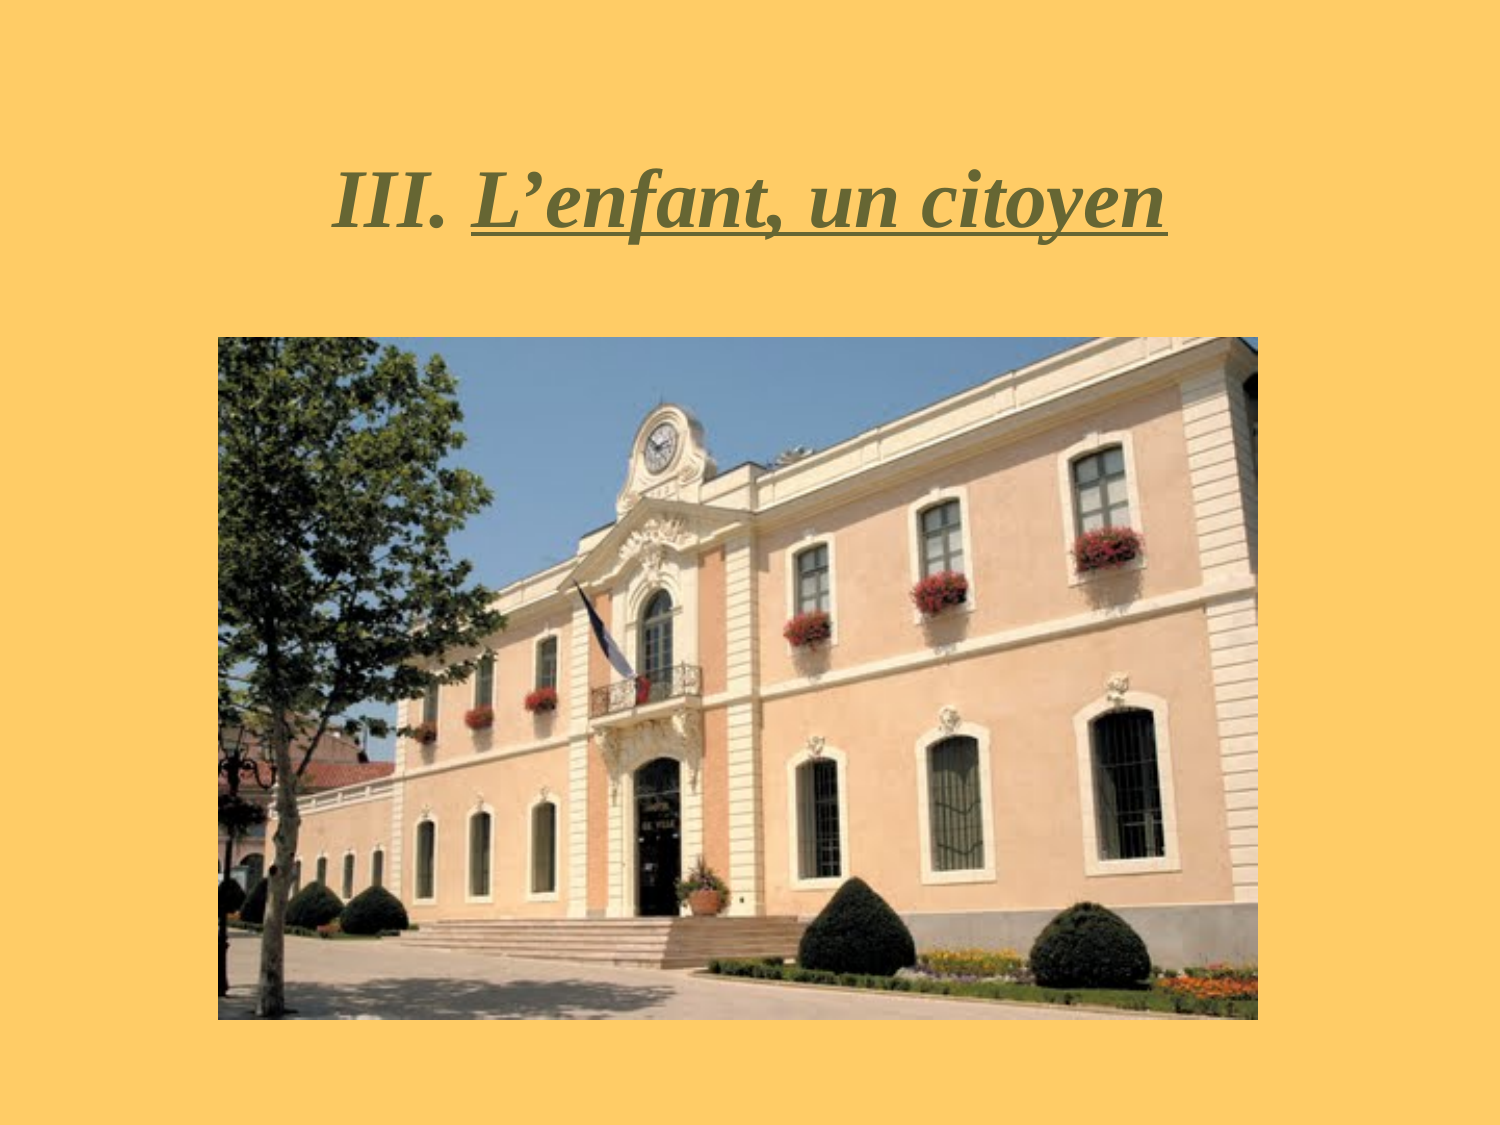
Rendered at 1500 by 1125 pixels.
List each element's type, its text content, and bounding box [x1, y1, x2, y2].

picture [218, 337, 1258, 1020]
text_box III. L’enfant, un citoyen [112, 99, 1388, 288]
